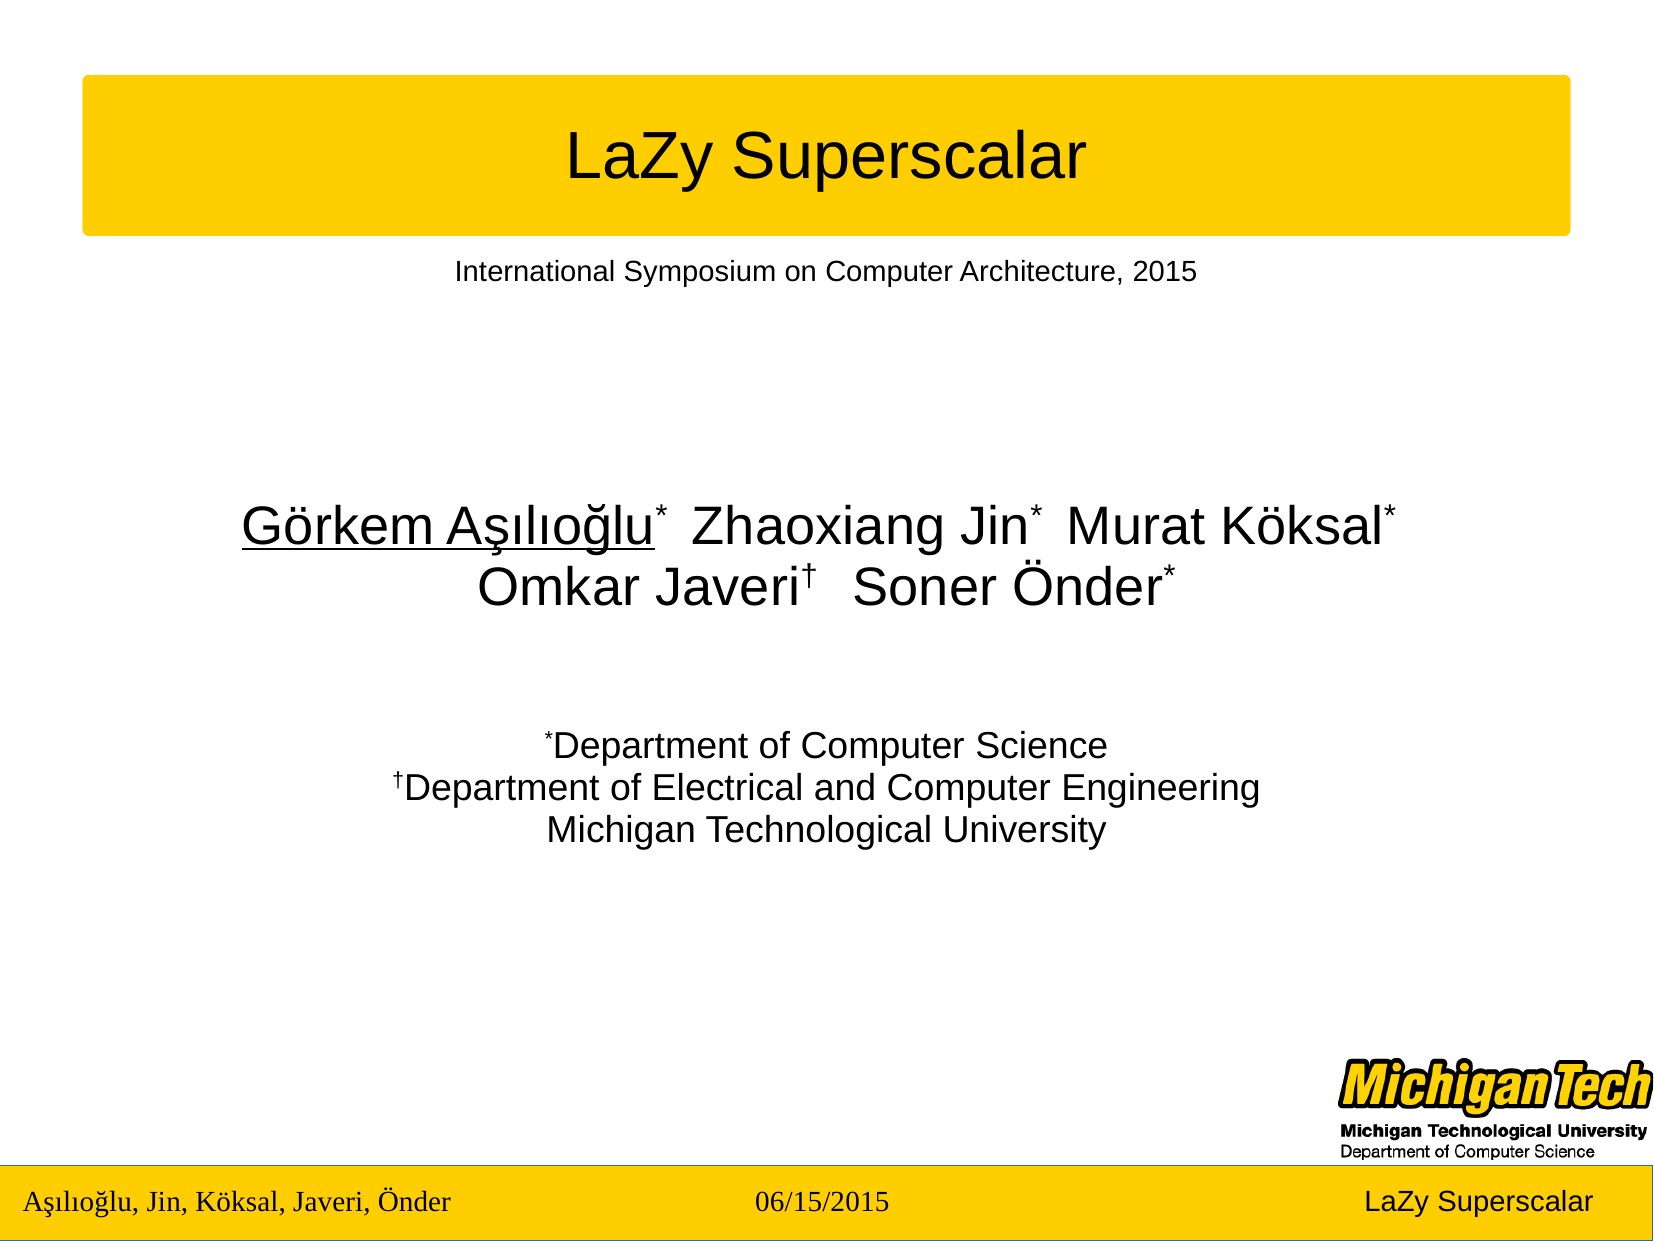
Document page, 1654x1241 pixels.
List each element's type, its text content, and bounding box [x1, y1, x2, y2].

text_box LaZy Superscalar [82, 75, 1571, 236]
text_box International Symposium on Computer Architecture, 2015 [82, 244, 1571, 298]
picture [1338, 1058, 1654, 1160]
text_box *Department of Computer Science †Department of Electrical and Computer Engineering Michigan Technological University [338, 717, 1314, 861]
text_box Görkem Aşılıoğlu* Zhaoxiang Jin* Murat Köksal* Omkar Javeri† Soner Önder* [220, 488, 1433, 690]
